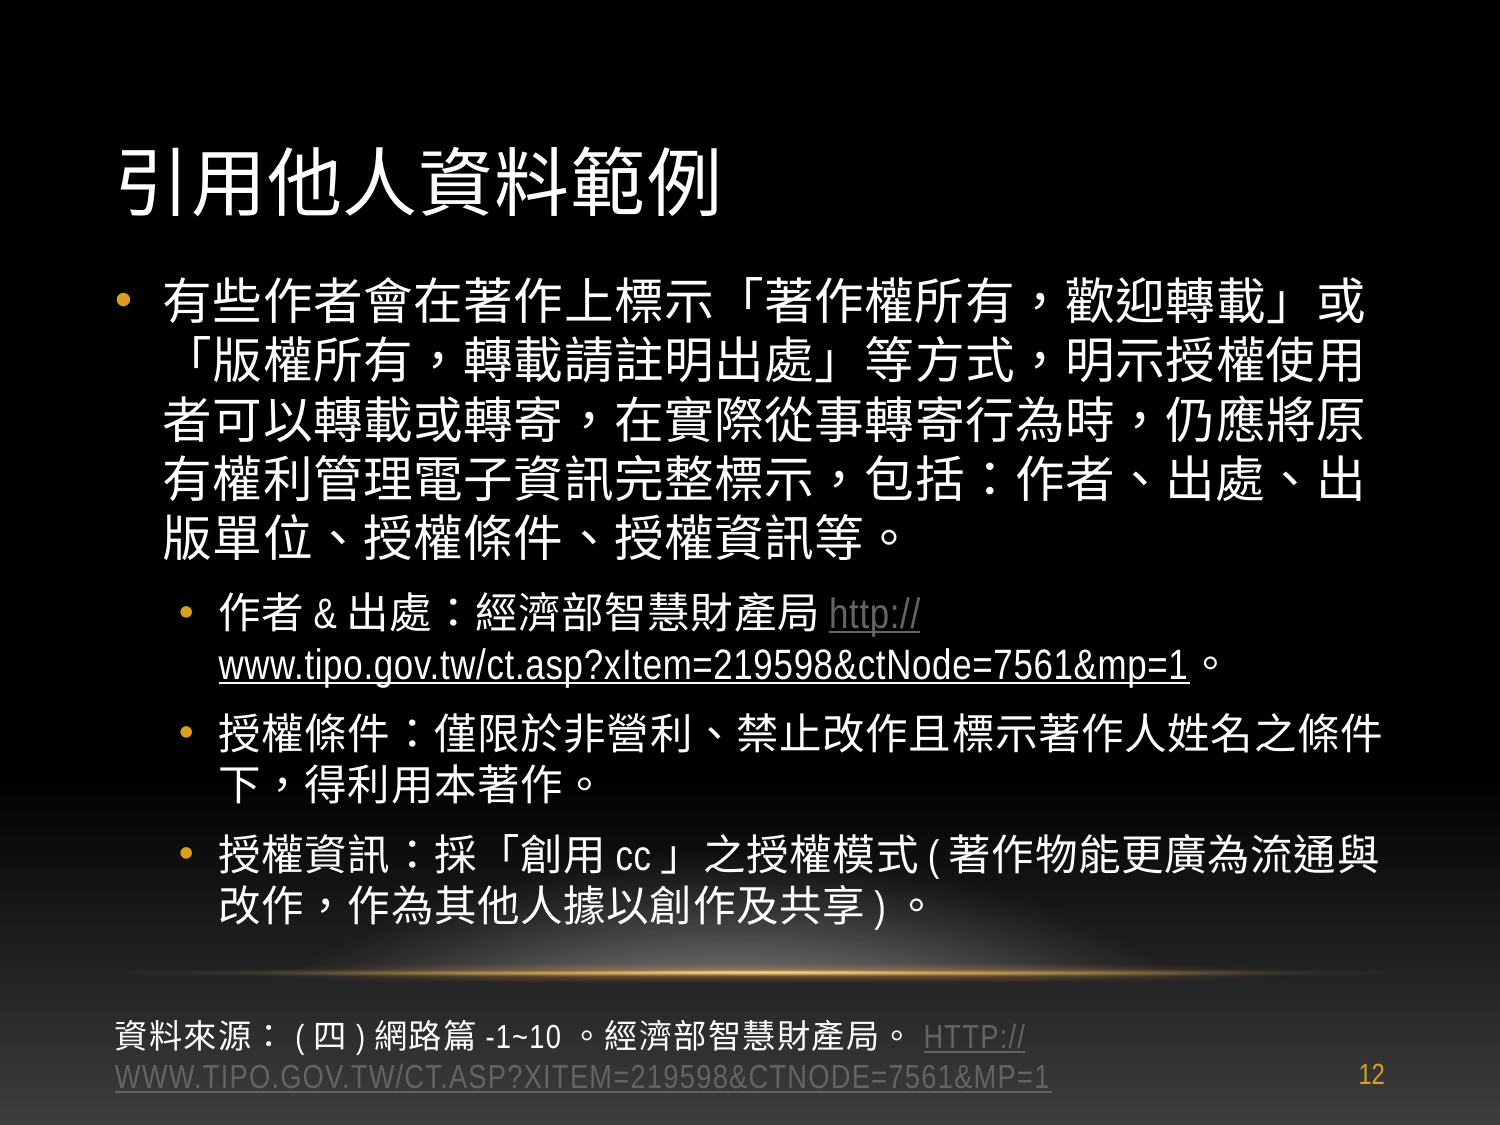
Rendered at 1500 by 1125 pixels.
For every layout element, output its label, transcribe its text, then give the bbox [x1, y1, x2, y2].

footer 資料來源：(四)網路篇-1~10。經濟部智慧財產局。http://www.tipo.gov.tw/ct.asp?xItem=219598&ctNode=7561&mp=1 [99, 1011, 1222, 1100]
slide_number <編號> [1237, 1042, 1400, 1103]
title 引用他人資料範例 [99, 45, 1400, 233]
list 有些作者會在著作上標示「著作權所有，歡迎轉載」或「版權所有，轉載請註明出處」等方式，明示授權使用者可以轉載或轉寄，在實際從事轉寄行為時，仍應將原有權利管理電子資訊完整標示，包括：作者、出處、出版單位、授權條件、授權資訊等。 作者&出處：經濟部智慧財產局http://www.tipo.gov.tw/ct.asp?xItem=219598&ctNode=7561&mp=1。 授權條件：僅限於非營利、禁止改作且標示著作人姓名之條件下，得利用本著作。 授權資訊：採「創用cc」之授權模式(著作物能更廣為流通與改作，作為其他人據以創作及共享)。 [99, 262, 1400, 938]
picture [0, 0, 1500, 1125]
